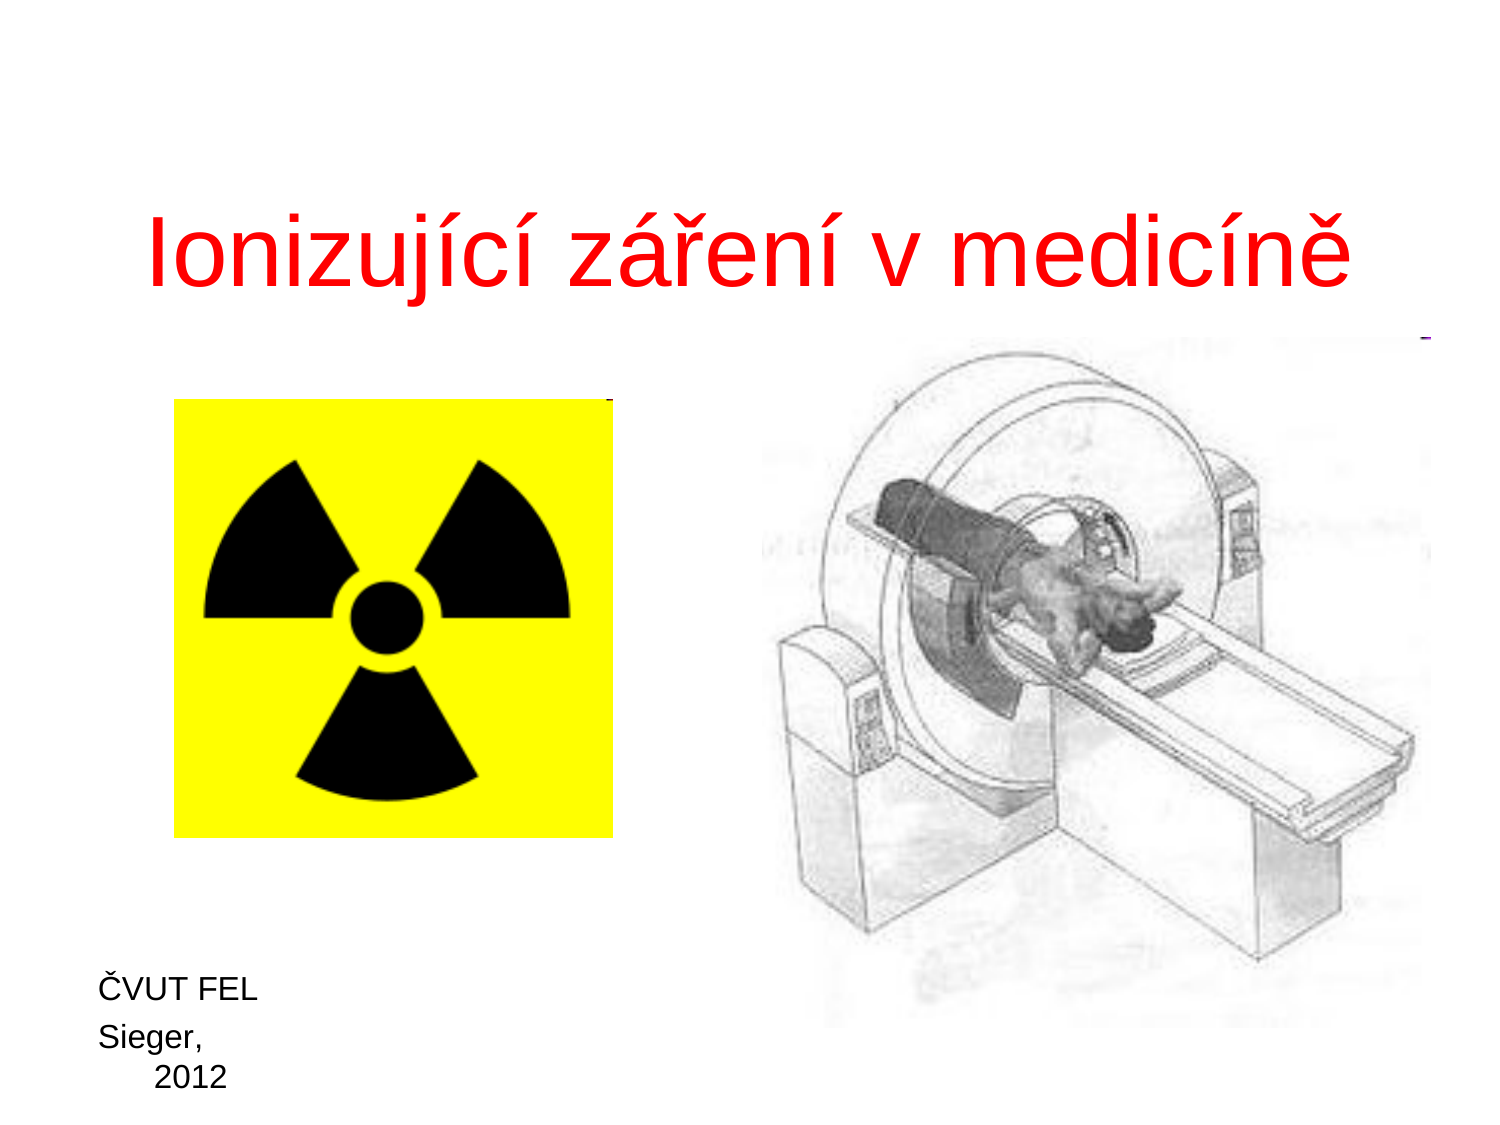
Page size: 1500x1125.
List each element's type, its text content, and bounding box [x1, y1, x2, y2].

picture [174, 399, 613, 838]
title Ionizující záření v medicíně [112, 125, 1388, 367]
picture [762, 337, 1431, 1028]
list ČVUT FEL Sieger, 2012 [82, 959, 284, 1063]
